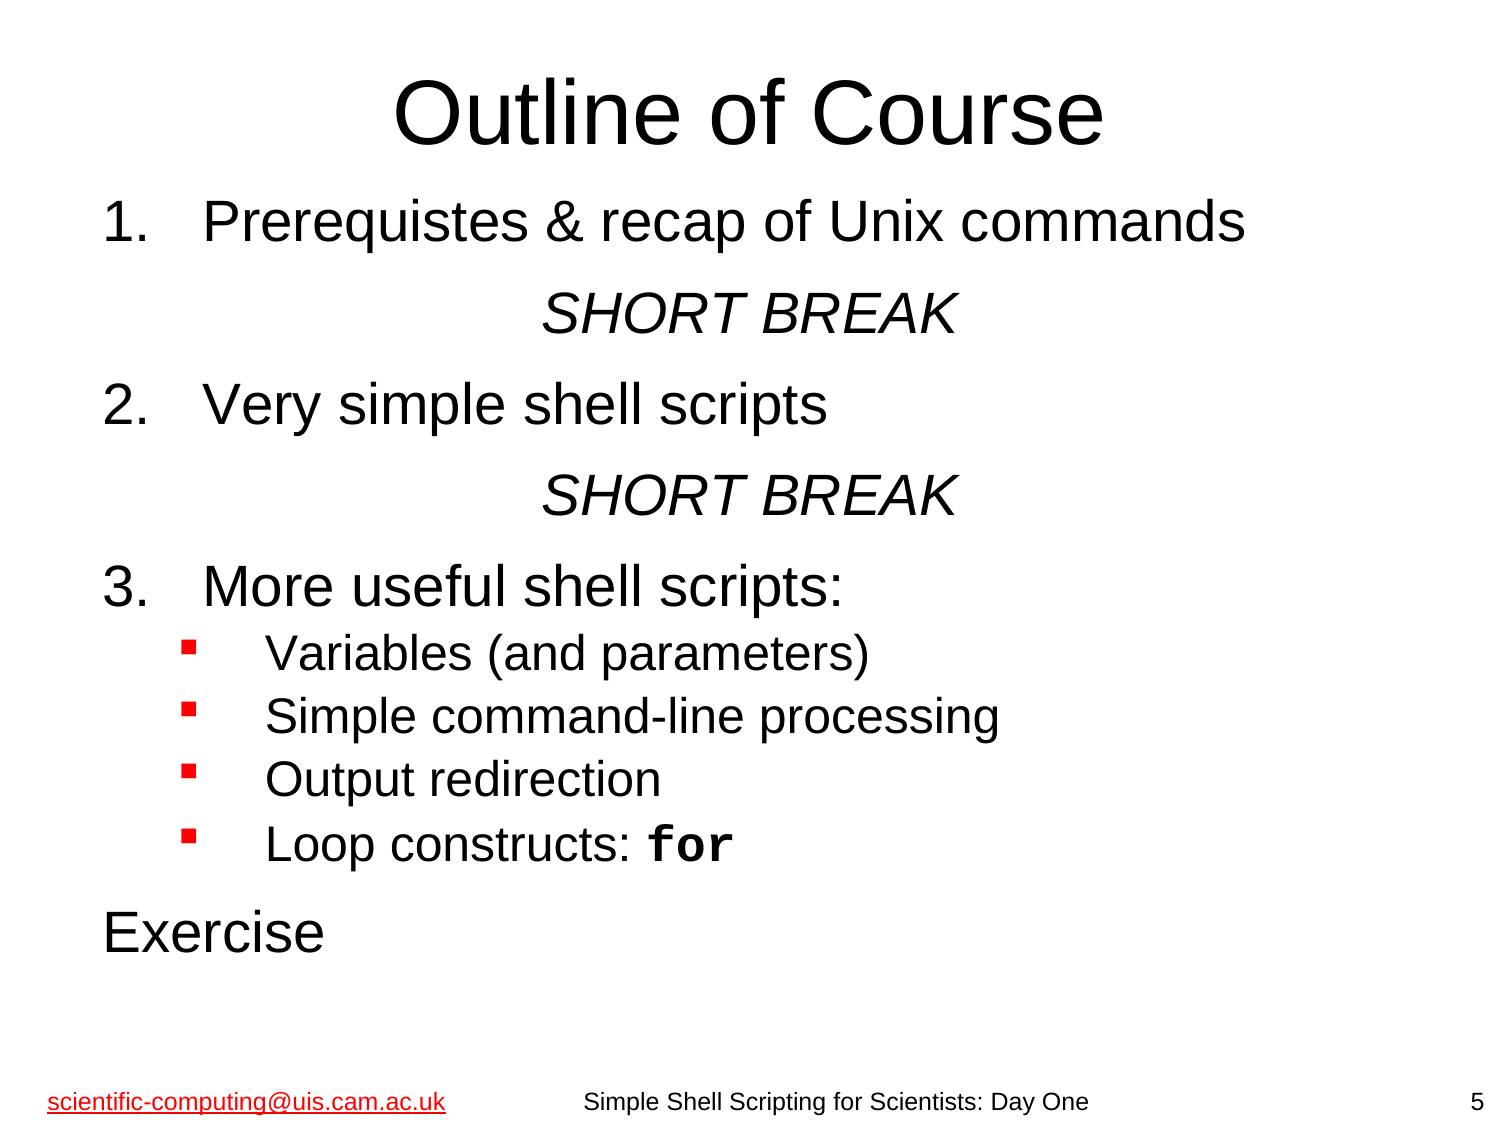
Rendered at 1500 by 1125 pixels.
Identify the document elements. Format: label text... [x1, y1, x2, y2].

list 1. Prerequistes & recap of Unix commands SHORT BREAK 2. Very simple shell scripts SHORT BREAK 3. More useful shell scripts: Variables (and parameters) Simple command-line processing Output redirection Loop constructs: for Exercise [87, 187, 1413, 1063]
title Outline of Course [99, 50, 1401, 176]
